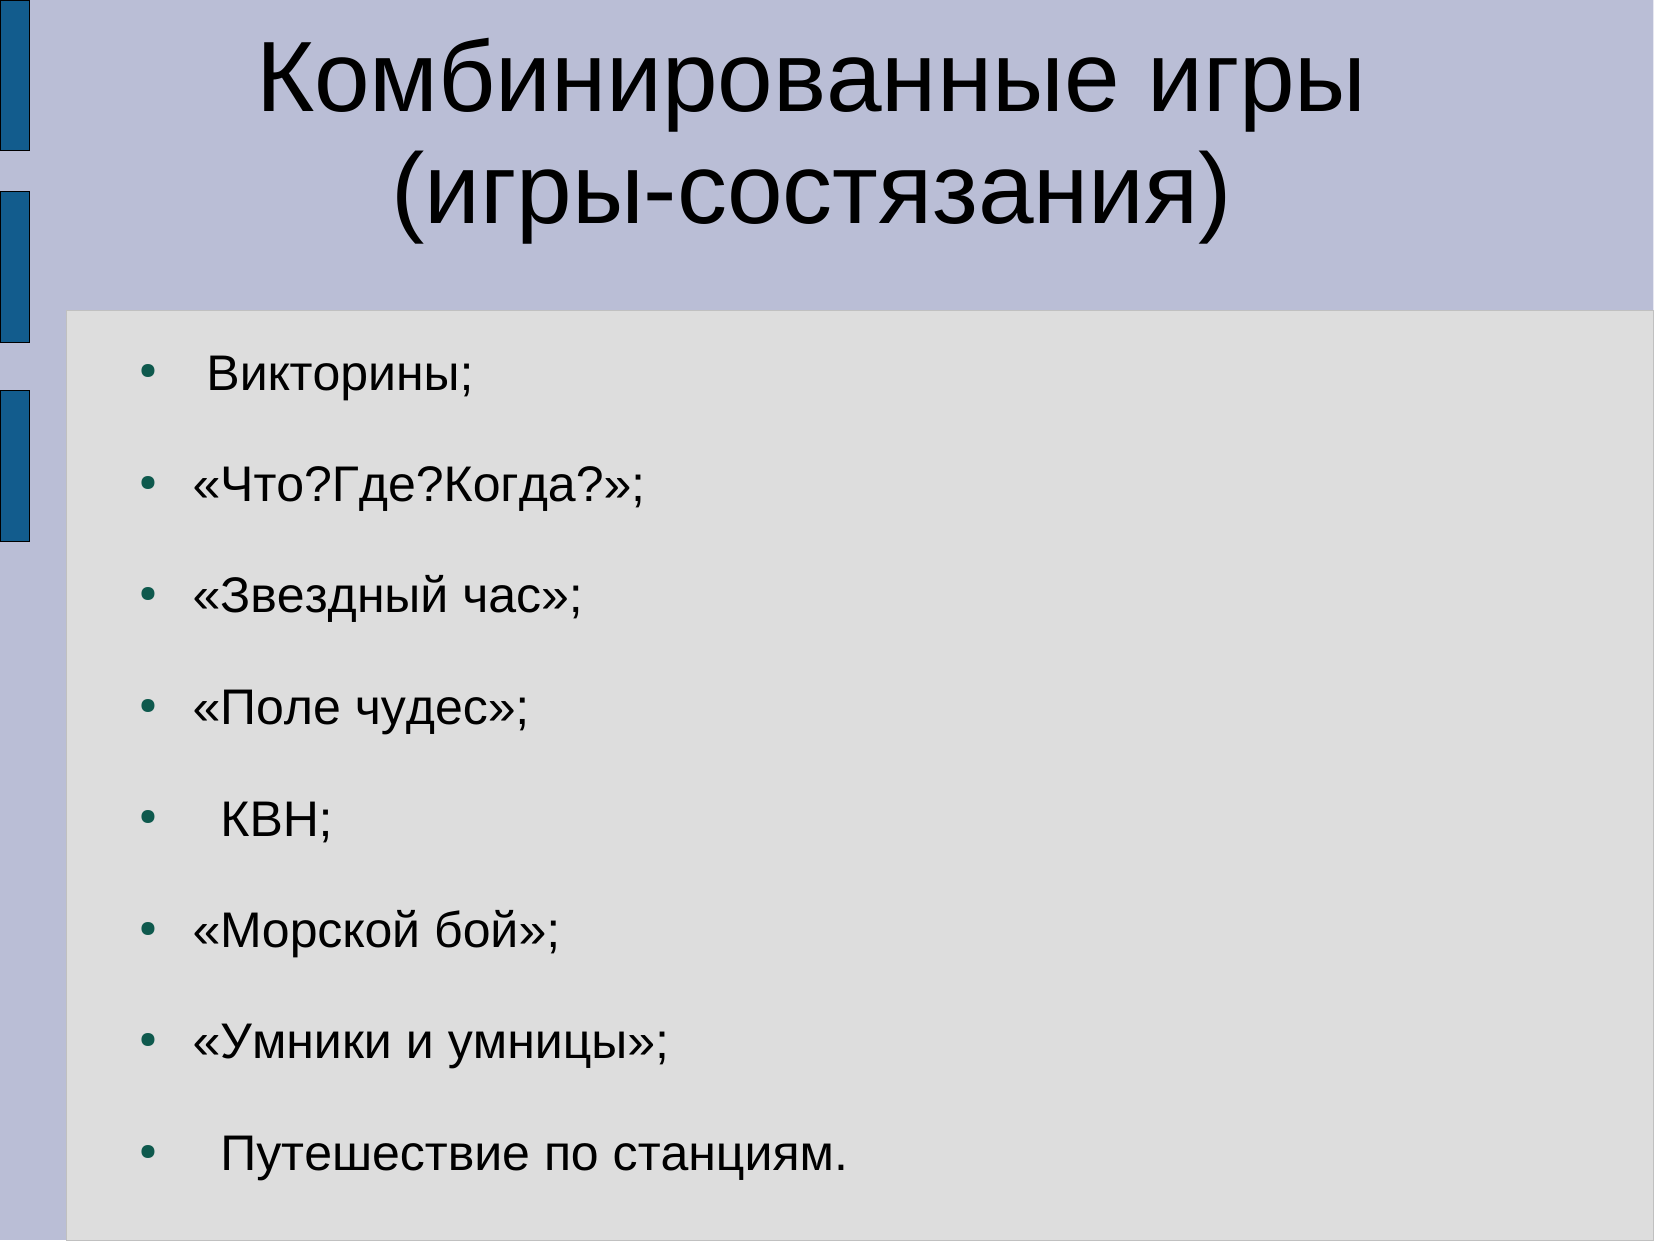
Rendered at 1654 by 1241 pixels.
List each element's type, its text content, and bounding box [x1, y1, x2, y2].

title Комбинированные игры (игры-состязания) [0, 0, 1625, 266]
list Викторины; «Что?Где?Когда?»; «Звездный час»; «Поле чудес»; КВН; «Морской бой»; «Умники и умницы»; Путешествие по станциям. [121, 344, 1534, 1182]
